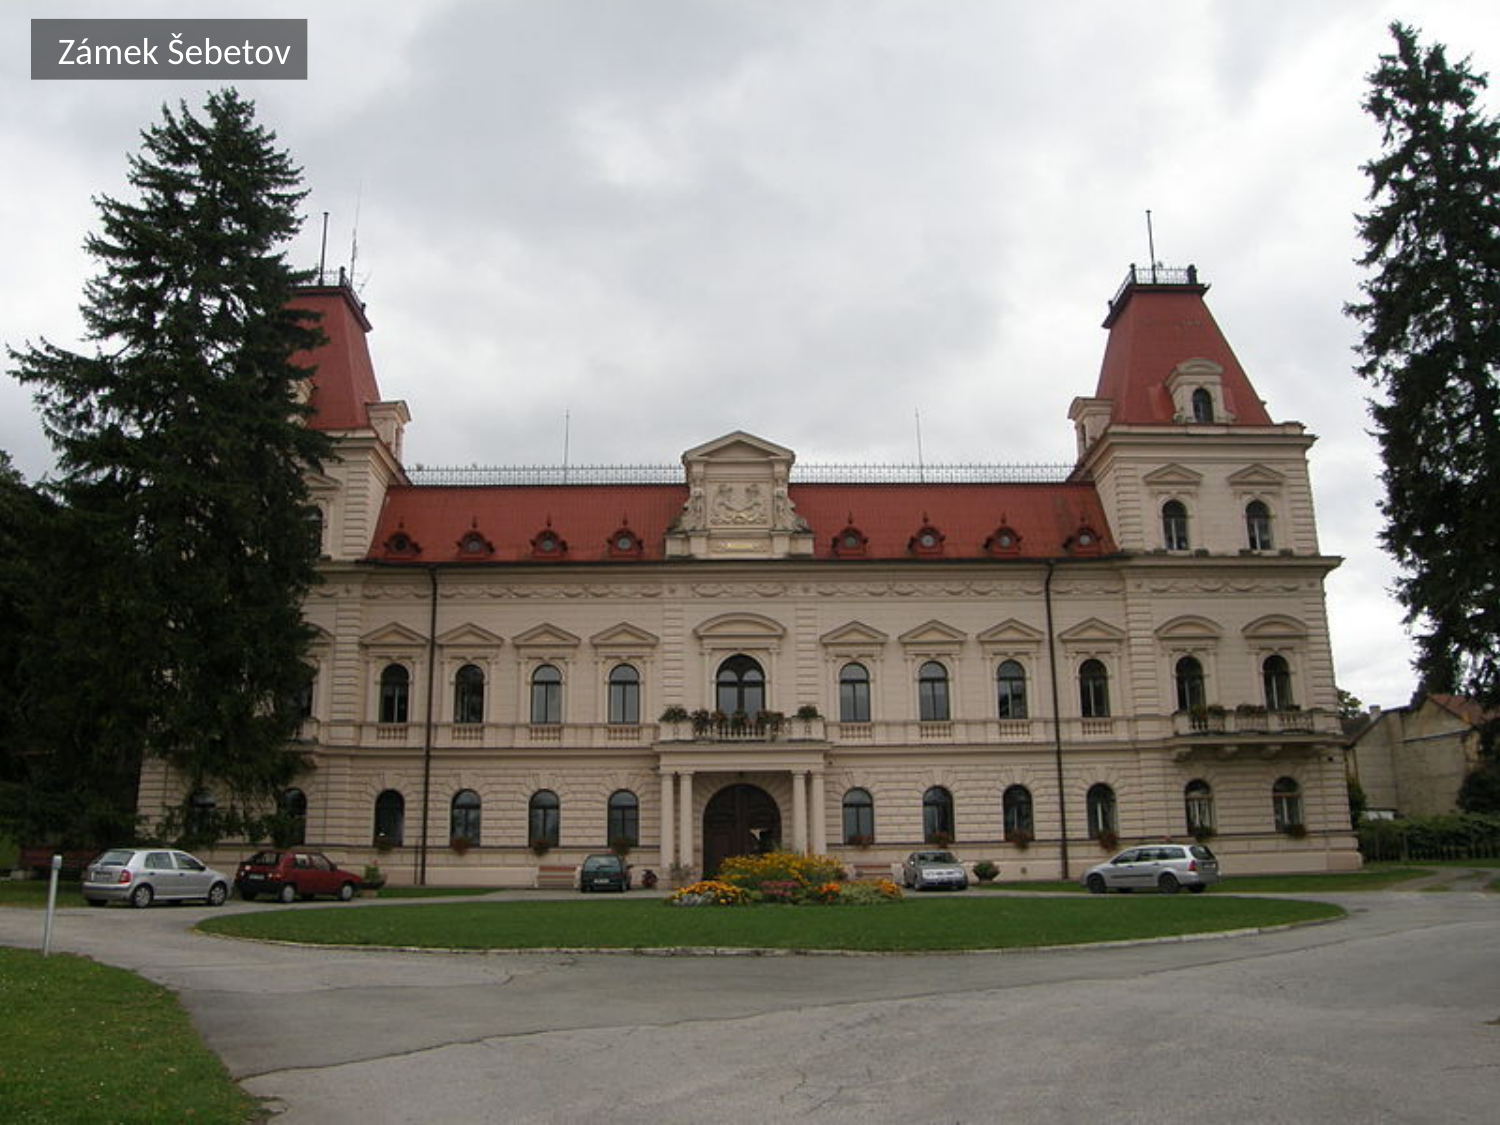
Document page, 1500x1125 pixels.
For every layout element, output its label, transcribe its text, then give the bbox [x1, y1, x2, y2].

picture [0, 0, 1500, 1125]
text_box Zámek Šebetov [43, 18, 307, 80]
text_box [31, 18, 43, 80]
